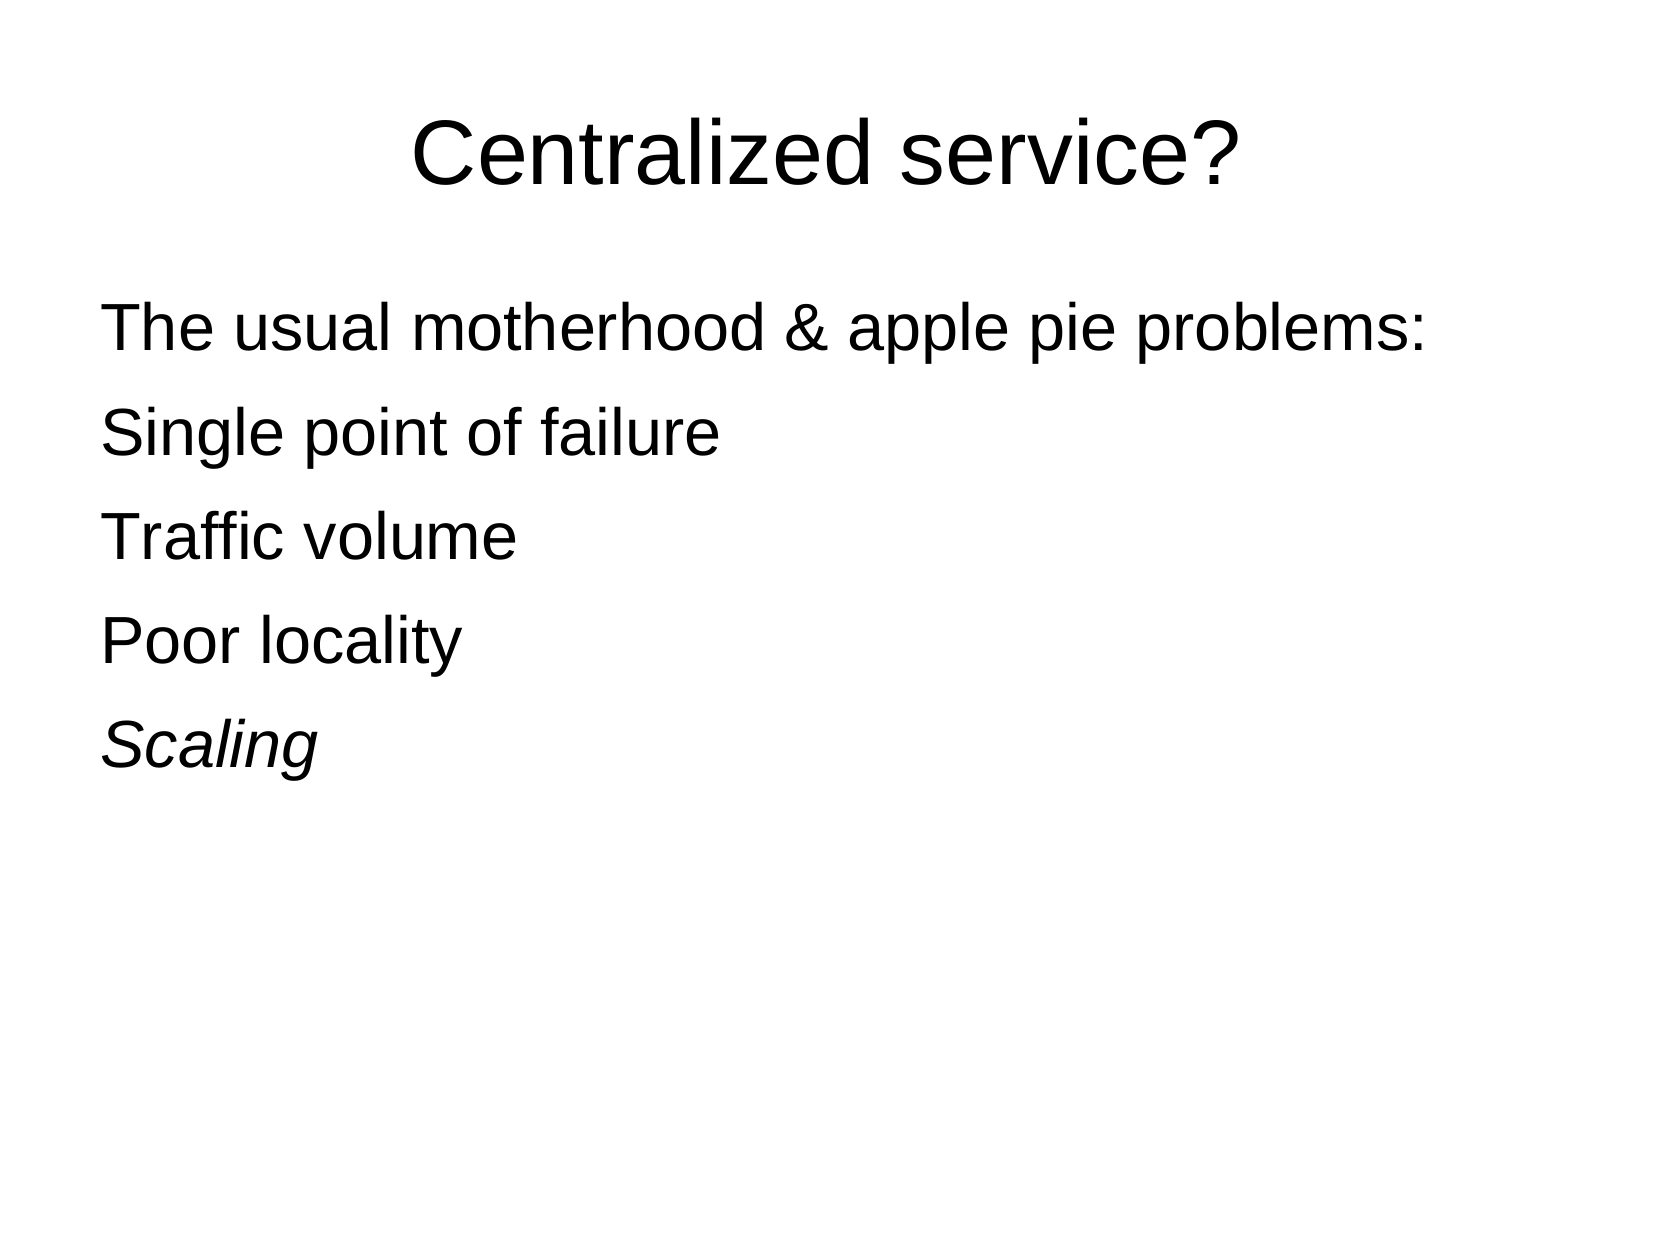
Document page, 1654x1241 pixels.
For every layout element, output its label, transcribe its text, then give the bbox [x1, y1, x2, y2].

title Centralized service? [82, 56, 1571, 250]
list The usual motherhood & apple pie problems: Single point of failure Traffic volume Poor locality Scaling [82, 290, 1571, 1094]
